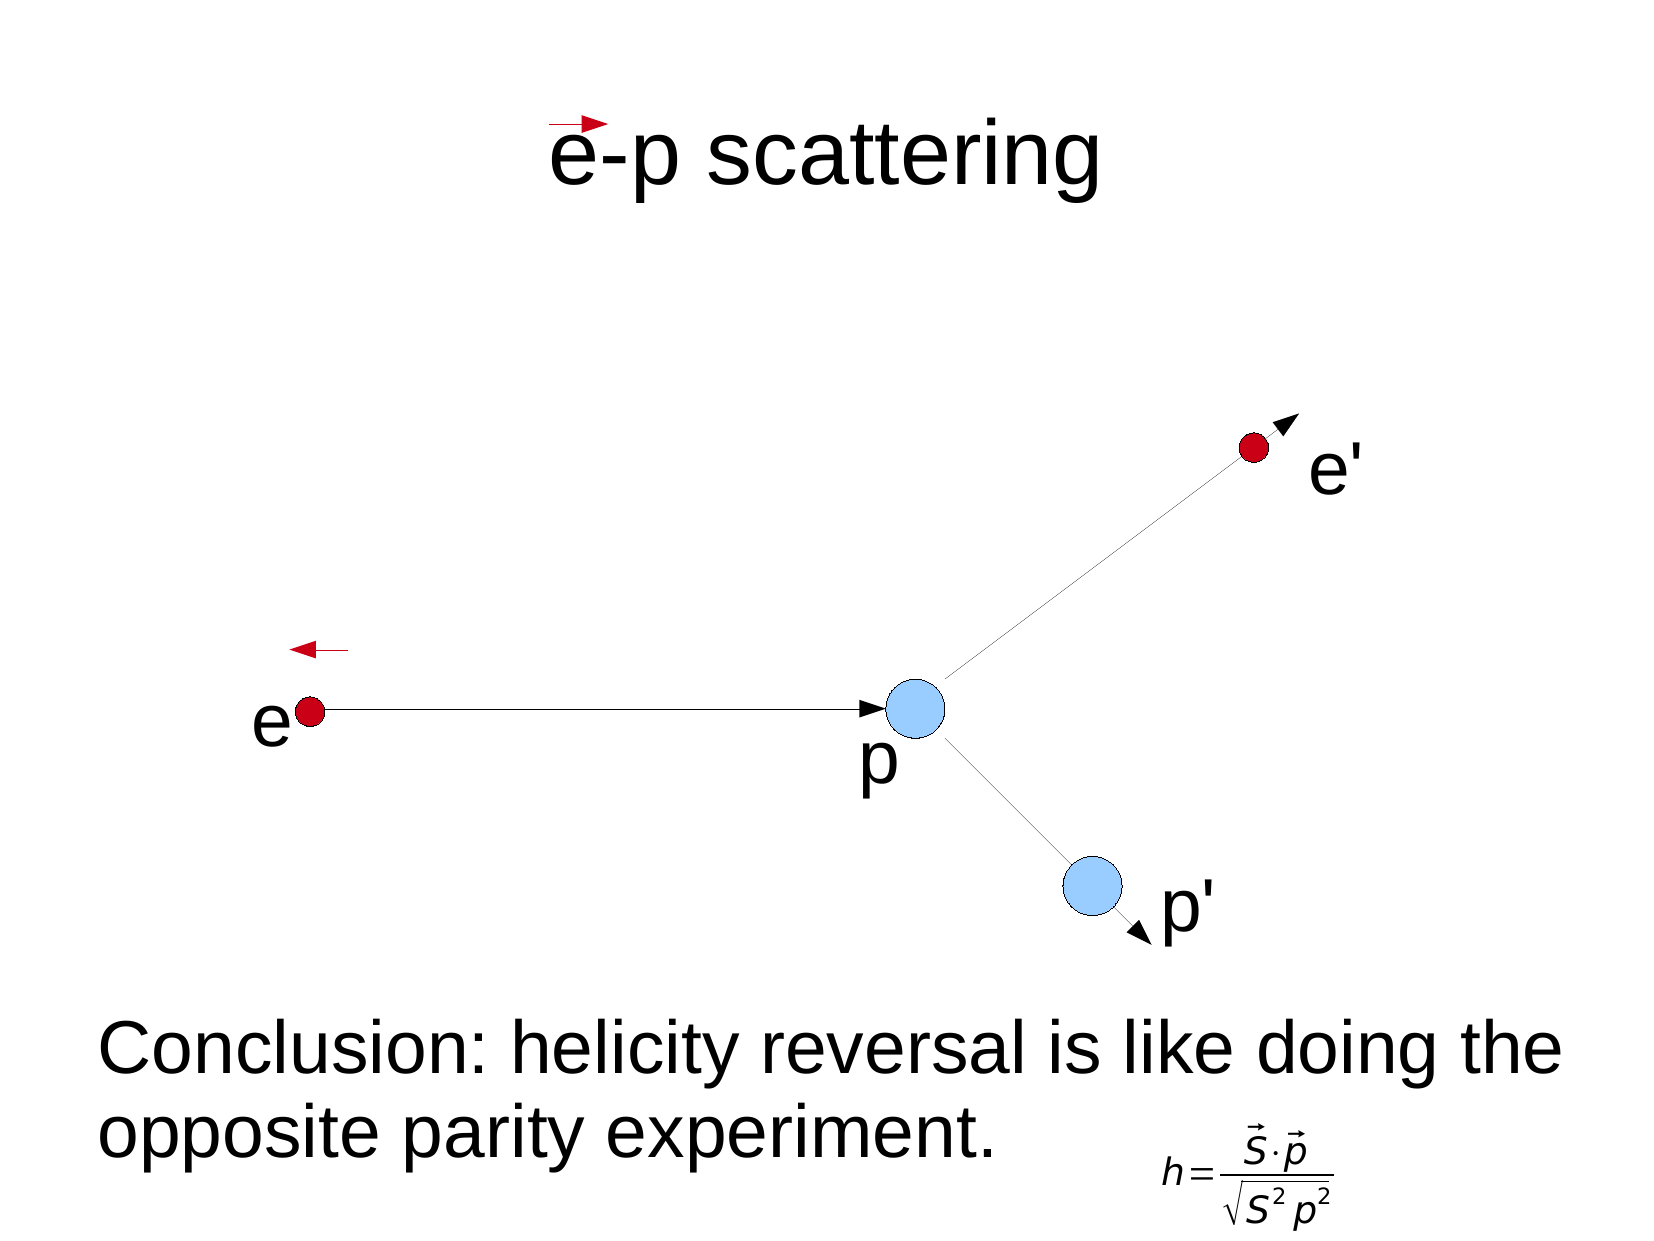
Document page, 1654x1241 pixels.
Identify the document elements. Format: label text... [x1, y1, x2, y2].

text_box [885, 679, 945, 739]
text_box e' [1293, 419, 1379, 546]
text_box [1062, 856, 1123, 916]
text_box e [236, 671, 308, 798]
text_box p [843, 708, 916, 835]
text_box Conclusion: helicity reversal is like doing the opposite parity experiment. [82, 998, 1581, 1236]
text_box [1239, 432, 1269, 463]
text_box [295, 696, 325, 727]
text_box p' [1145, 856, 1231, 983]
title e-p scattering [82, 56, 1571, 250]
chart [1151, 1122, 1344, 1232]
